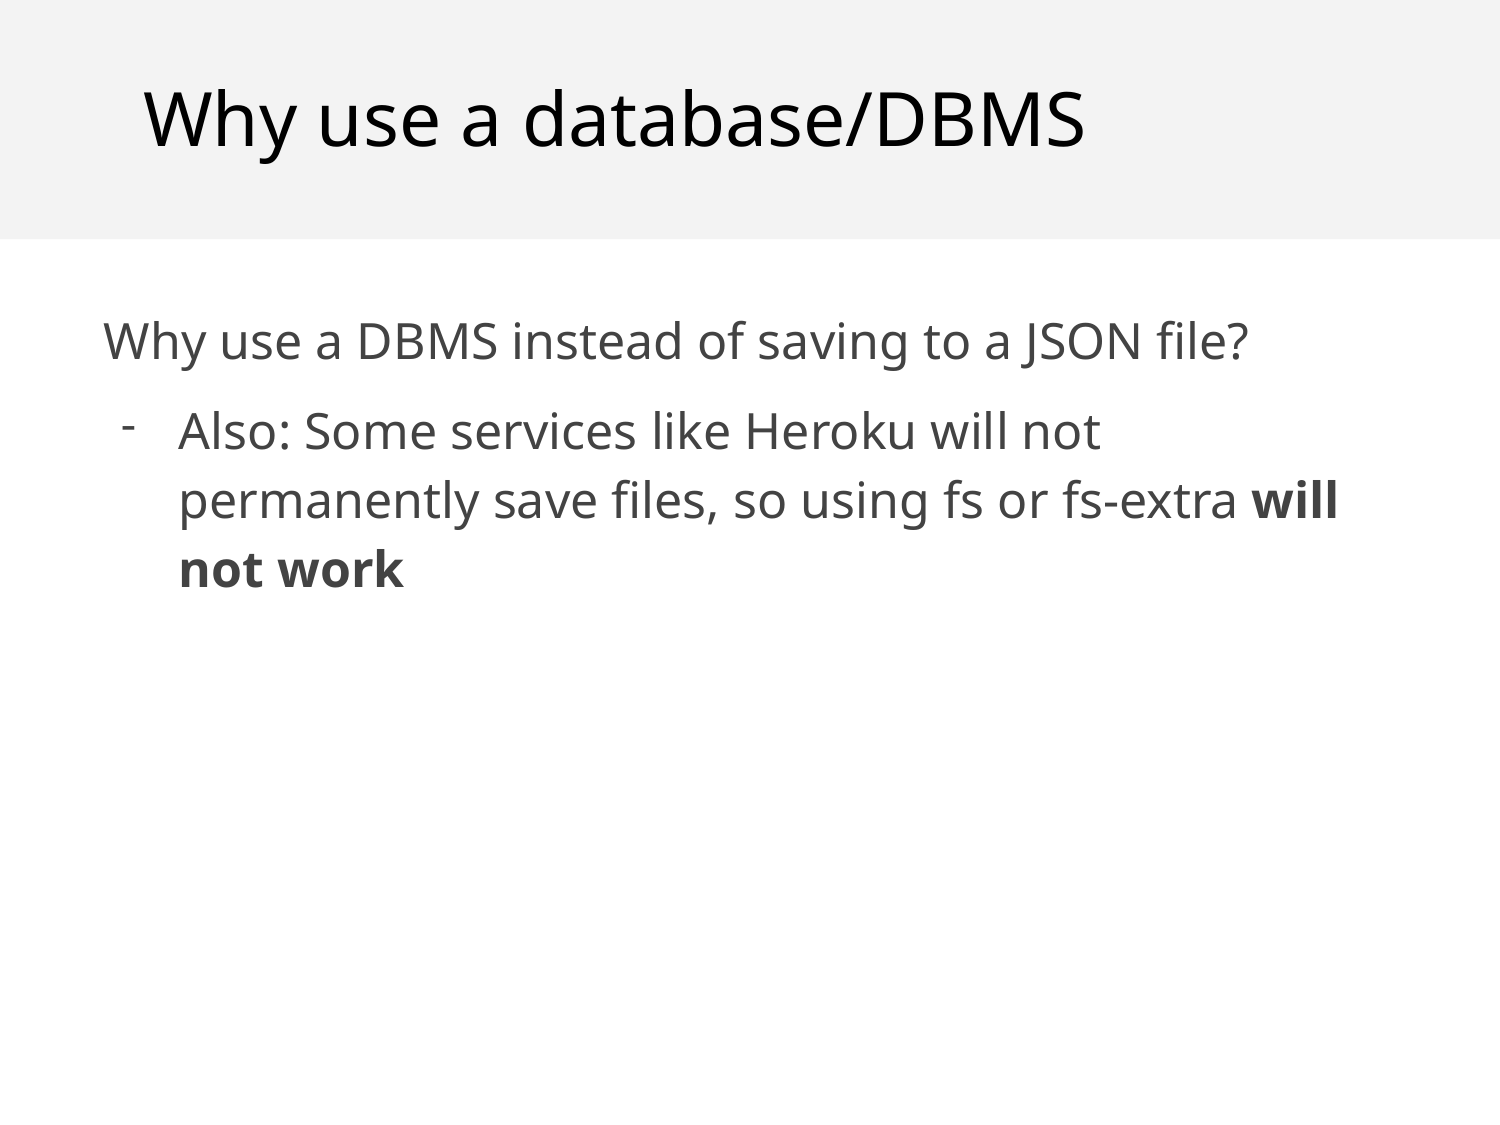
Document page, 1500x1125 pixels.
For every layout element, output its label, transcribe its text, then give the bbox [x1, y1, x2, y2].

list Why use a DBMS instead of saving to a JSON file? Also: Some services like Heroku will not permanently save files, so using fs or fs-extra will not work [89, 285, 1411, 1033]
title Why use a database/DBMS [128, 56, 1372, 183]
